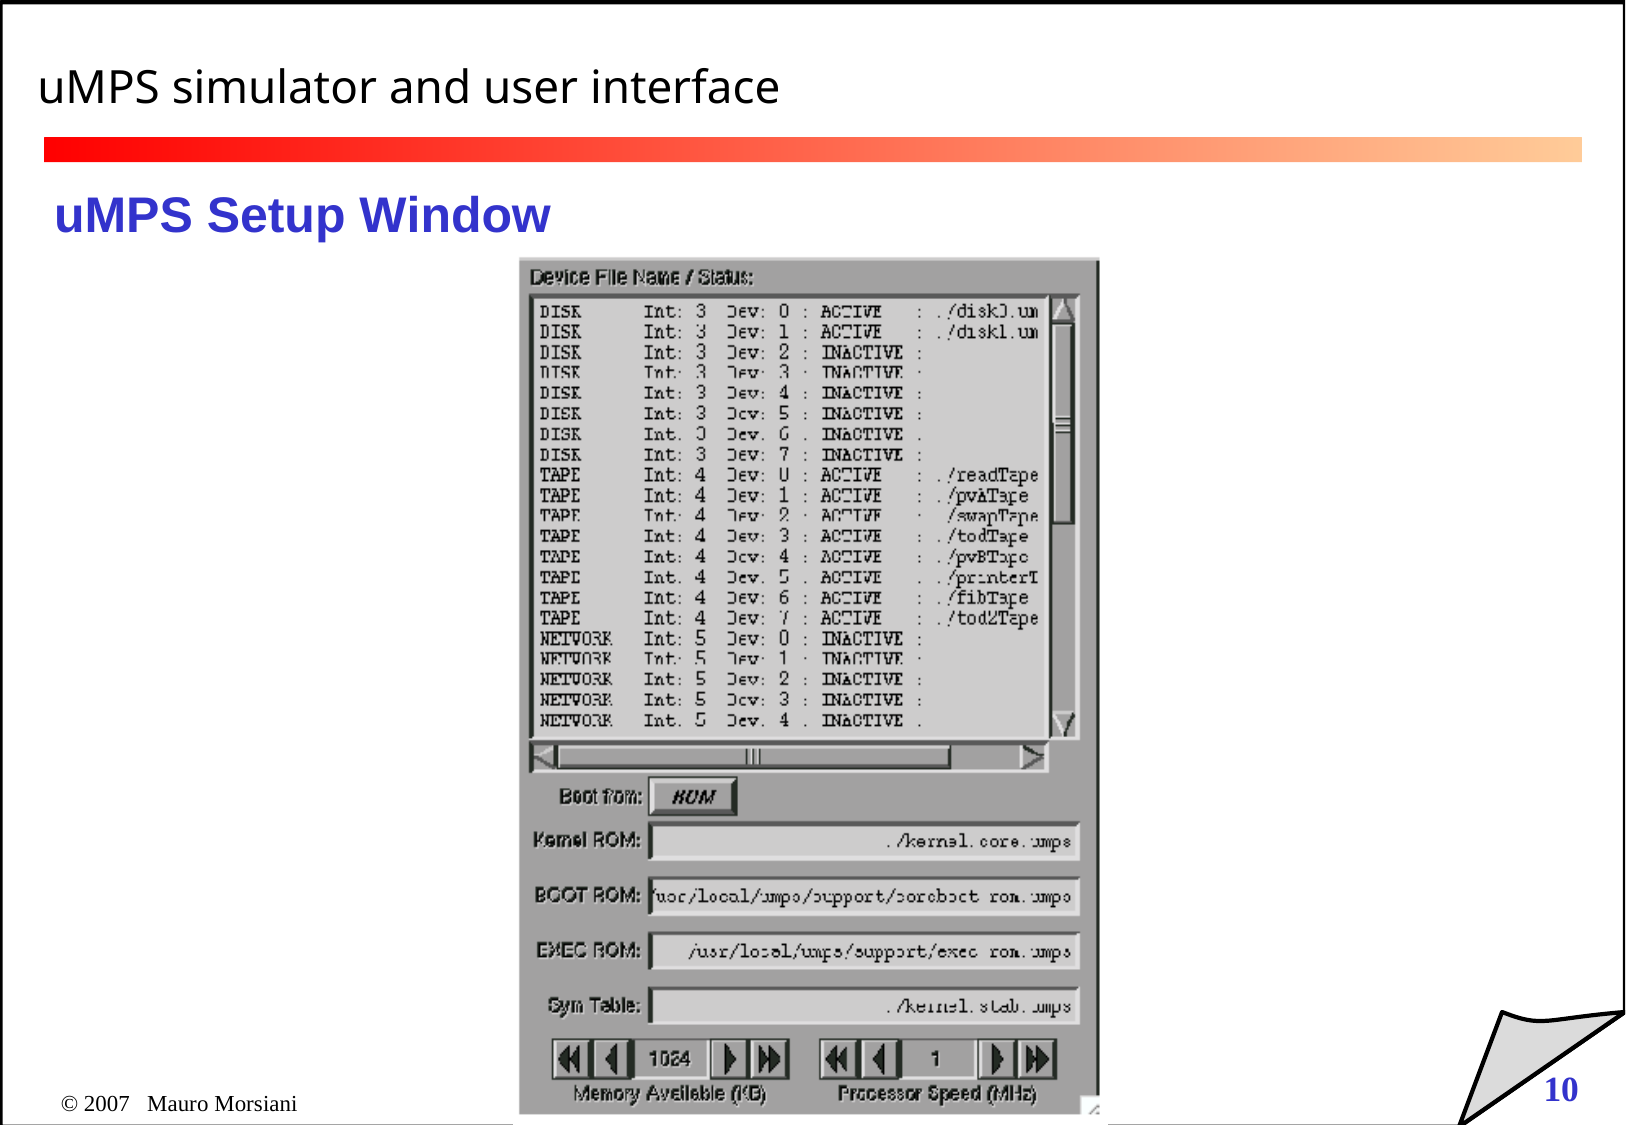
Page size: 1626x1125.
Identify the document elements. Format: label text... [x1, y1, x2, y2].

list uMPS Setup Window [54, 187, 1557, 492]
picture [513, 492, 1108, 1125]
title uMPS simulator and user interface [37, 44, 1587, 130]
